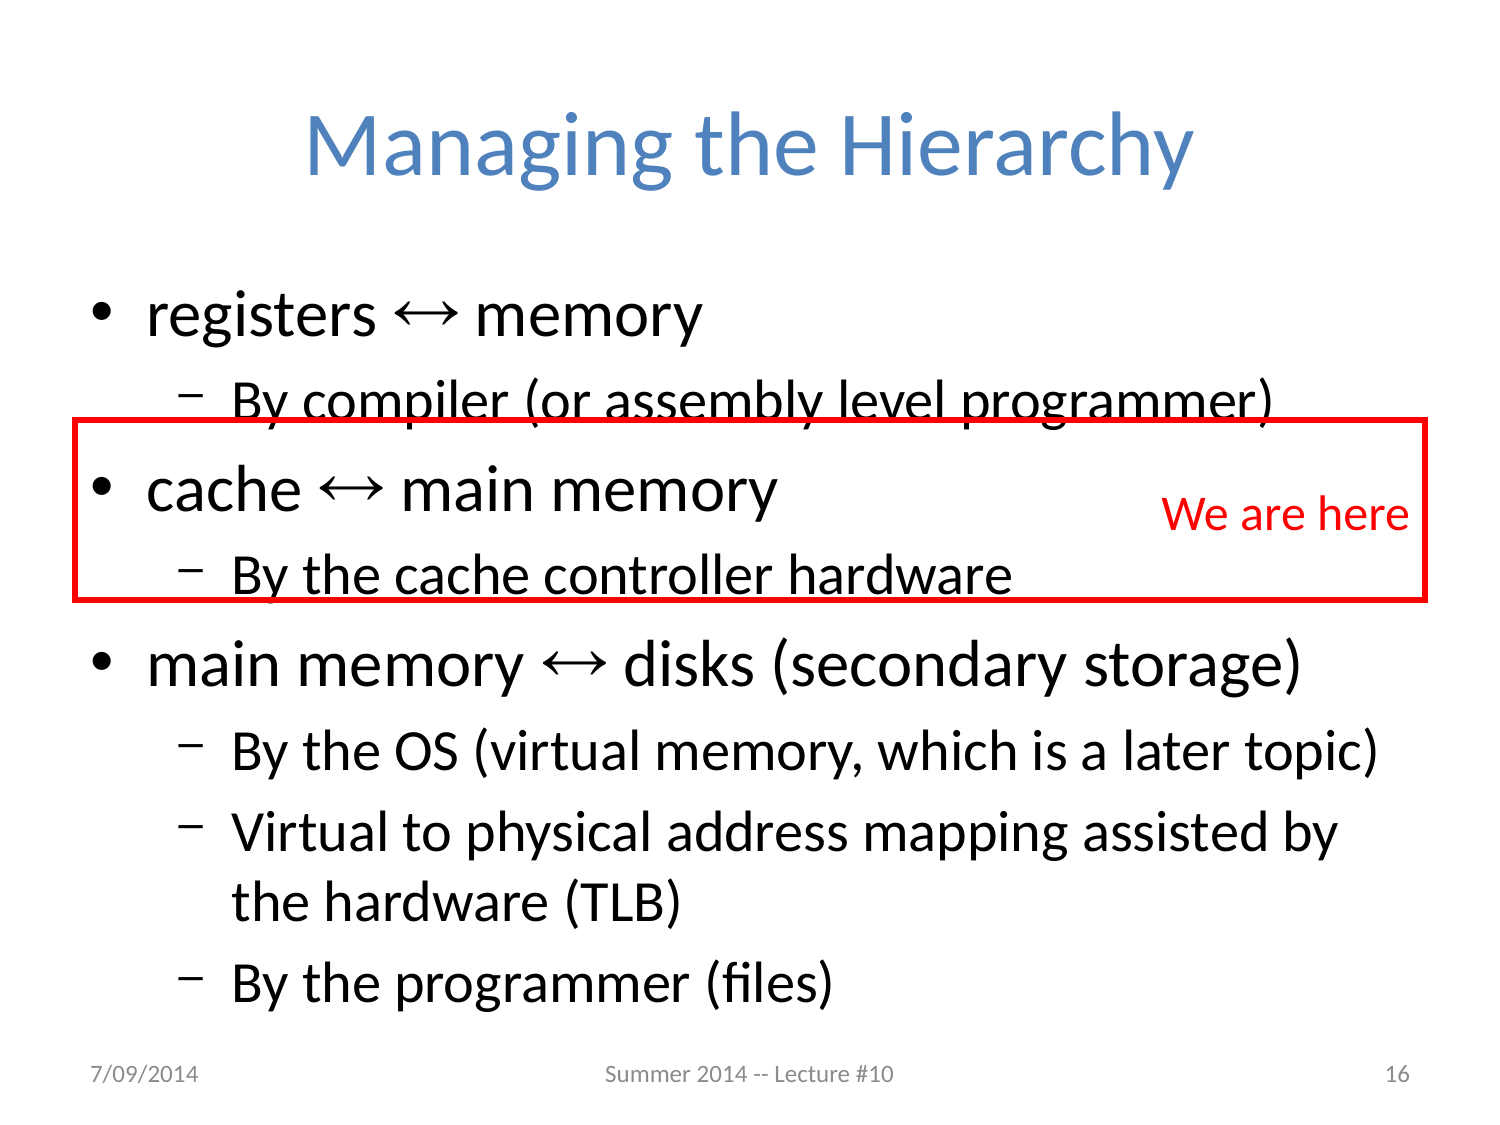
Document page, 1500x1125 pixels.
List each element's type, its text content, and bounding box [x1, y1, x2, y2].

title Managing the Hierarchy [75, 45, 1425, 233]
slide_number 7/09/2014 [75, 1042, 425, 1103]
list registers  memory By compiler (or assembly level programmer) cache  main memory By the cache controller hardware main memory  disks (secondary storage) By the OS (virtual memory, which is a later topic) Virtual to physical address mapping assisted by the hardware (TLB) By the programmer (files) [75, 262, 1425, 419]
text_box We are here [74, 419, 1425, 600]
list registers  memory By compiler (or assembly level programmer) cache  main memory By the cache controller hardware main memory  disks (secondary storage) By the OS (virtual memory, which is a later topic) Virtual to physical address mapping assisted by the hardware (TLB) By the programmer (files) [75, 600, 1425, 1073]
footer Summer 2014 -- Lecture #10 [512, 1042, 988, 1103]
slide_number <number> [1074, 1042, 1425, 1103]
